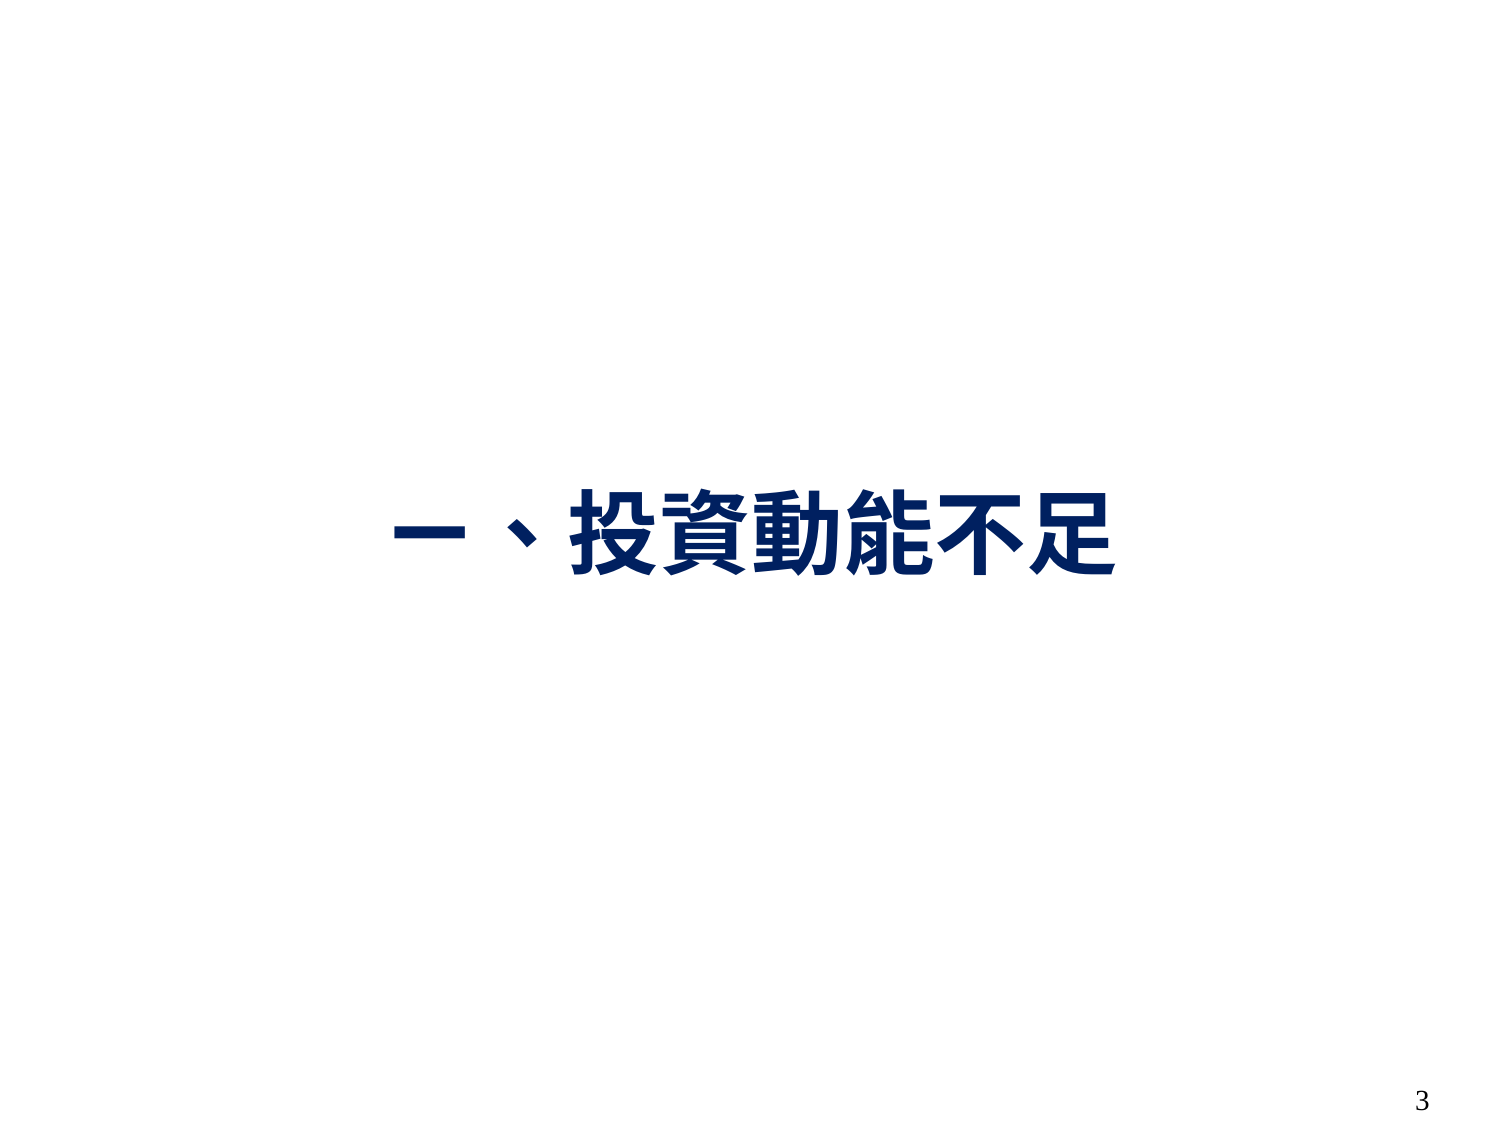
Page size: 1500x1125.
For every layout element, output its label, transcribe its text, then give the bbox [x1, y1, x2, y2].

text_box ㄧ、投資動能不足 [76, 468, 1427, 839]
